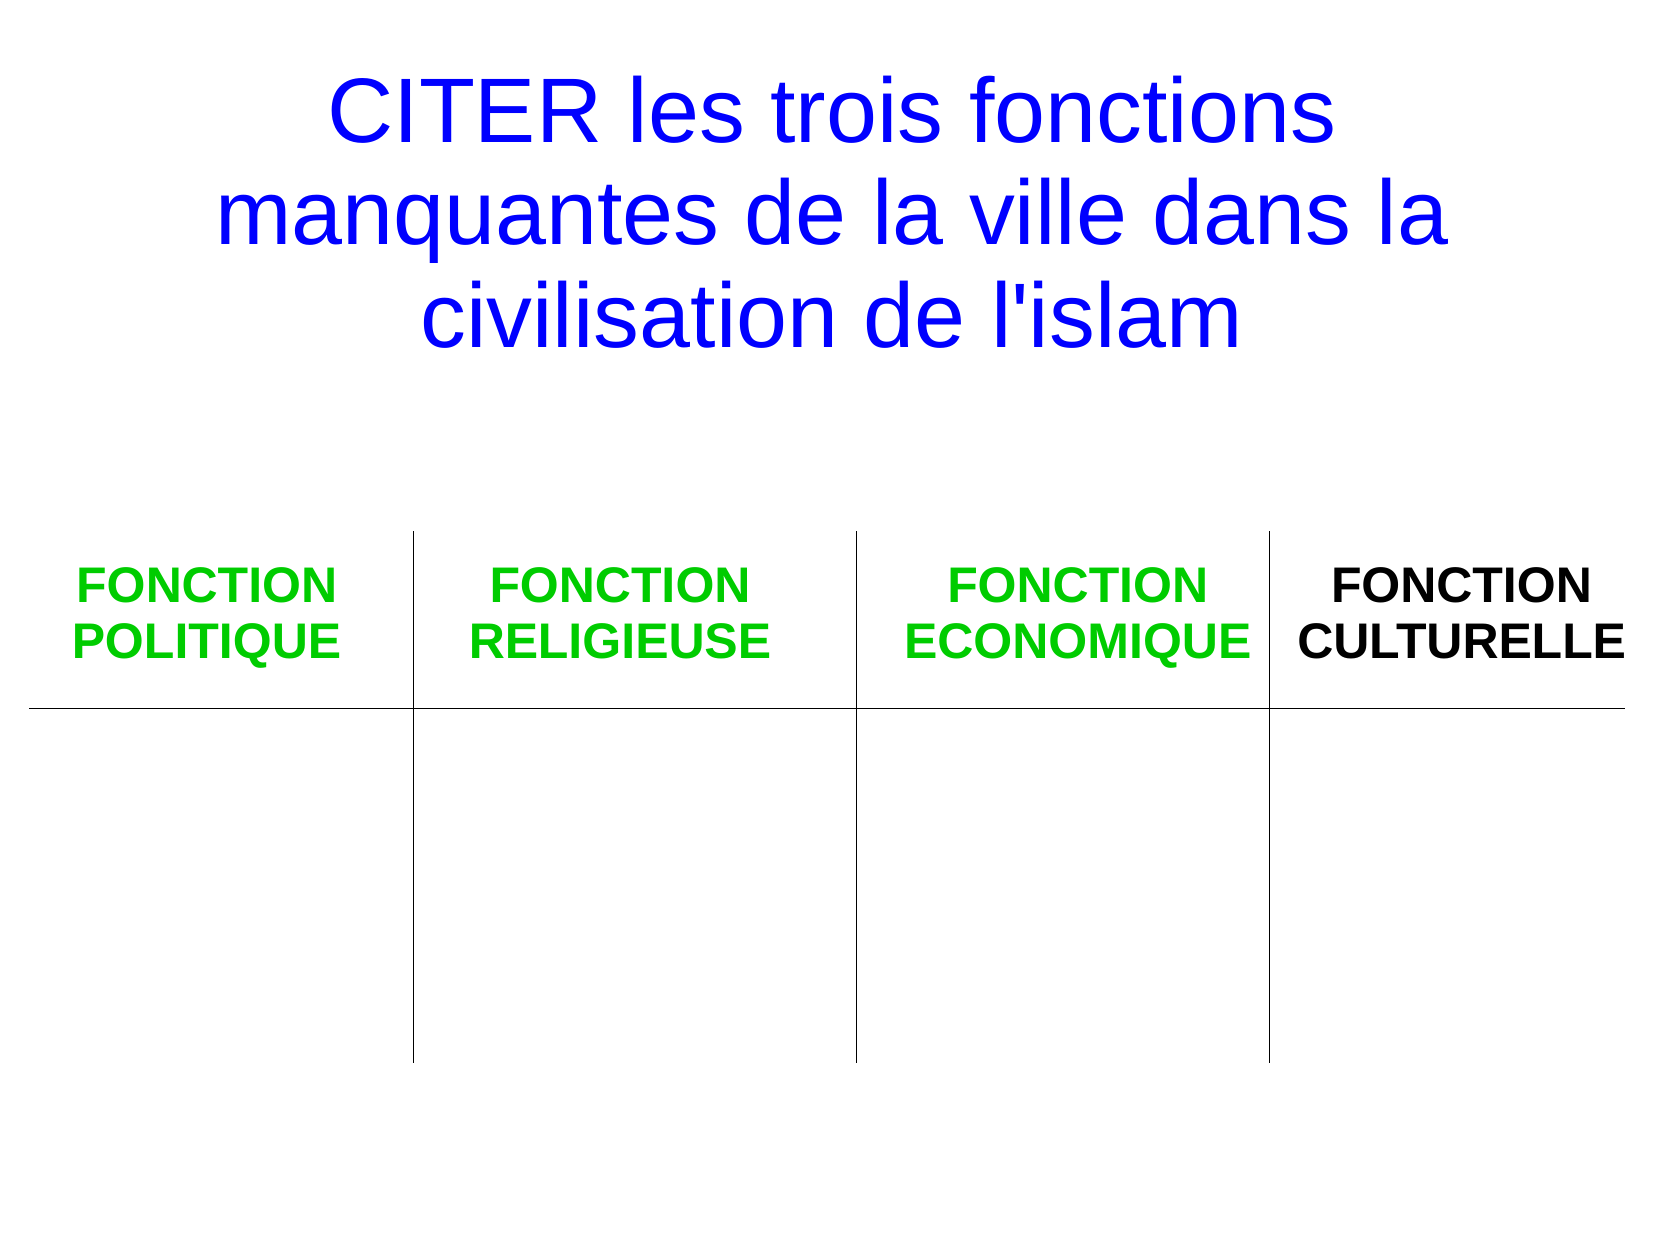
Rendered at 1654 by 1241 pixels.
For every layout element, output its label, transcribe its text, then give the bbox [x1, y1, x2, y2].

text_box FONCTION CULTURELLE [1269, 550, 1654, 680]
text_box FONCTION ECONOMIQUE [856, 550, 1269, 680]
title CITER les trois fonctions manquantes de la ville dans la civilisation de l'islam [88, 59, 1577, 367]
text_box FONCTION POLITIQUE [29, 550, 384, 680]
text_box FONCTION RELIGIEUSE [442, 550, 798, 680]
